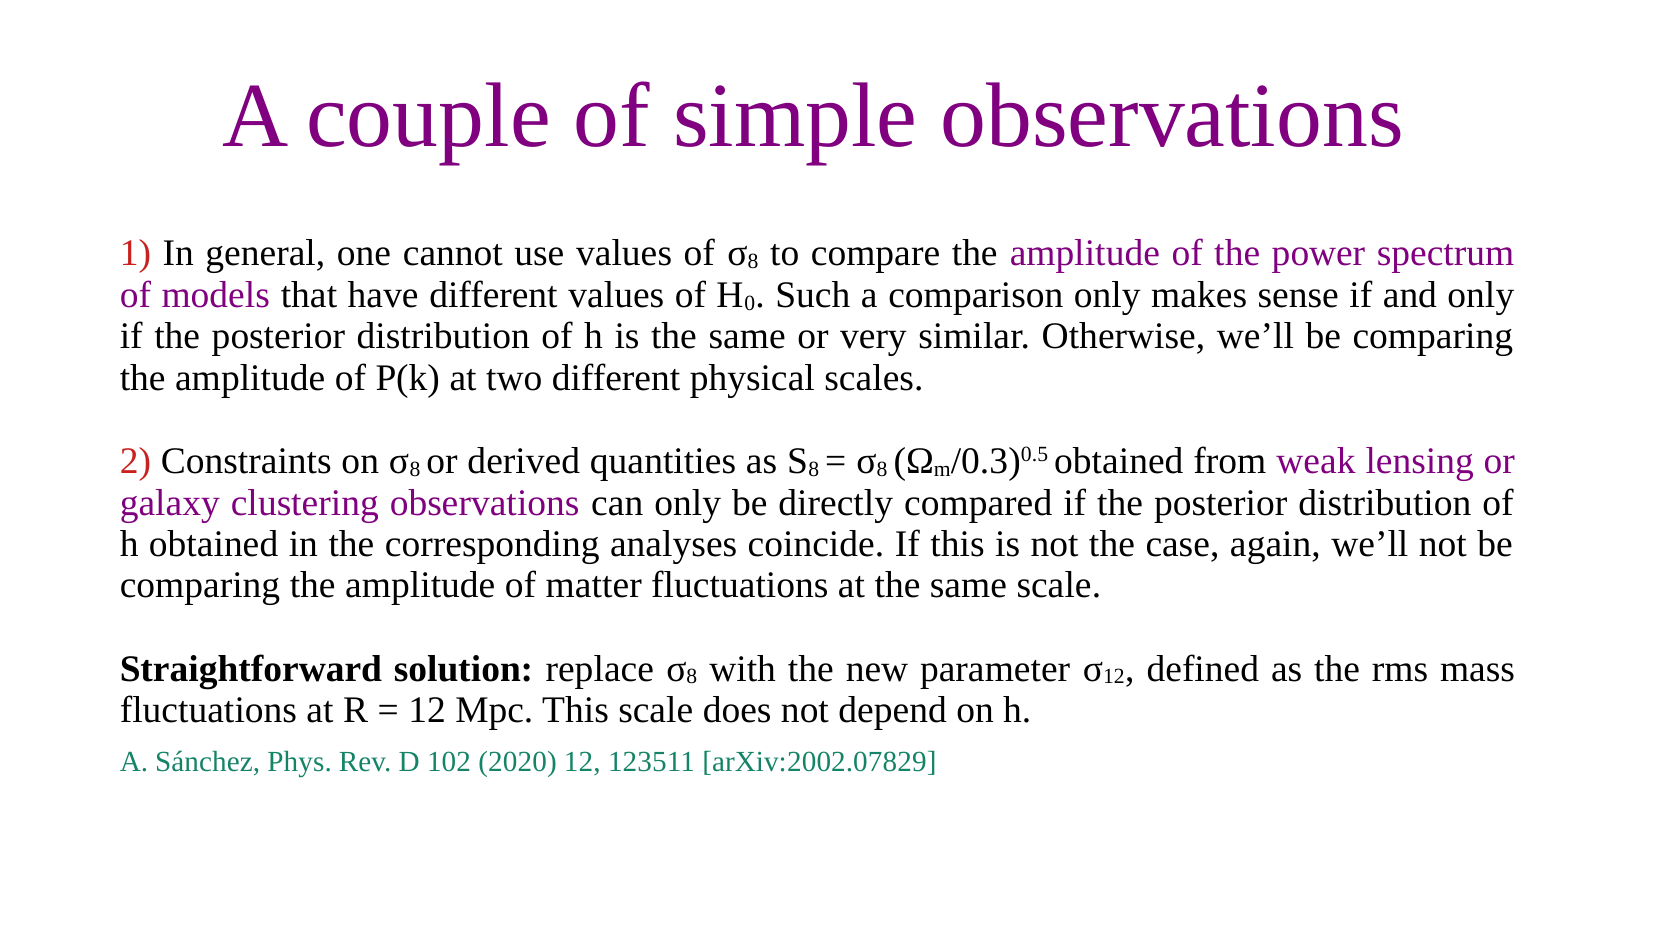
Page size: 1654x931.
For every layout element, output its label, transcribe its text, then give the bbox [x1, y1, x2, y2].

title A couple of simple observations [82, 37, 1571, 193]
text_box A. Sánchez, Phys. Rev. D 102 (2020) 12, 123511 [arXiv:2002.07829] [105, 738, 1038, 836]
text_box 1) In general, one cannot use values of σ8 to compare the amplitude of the power spectrum of models that have different values of H0. Such a comparison only makes sense if and only if the posterior distribution of h is the same or very similar. Otherwise, we’ll be comparing the amplitude of P(k) at two different physical scales. 2) Constraints on σ8 or derived quantities as S8 = σ8 (Ωm/0.3)0.5 obtained from weak lensing or galaxy clustering observations can only be directly compared if the posterior distribution of h obtained in the corresponding analyses coincide. If this is not the case, again, we’ll not be comparing the amplitude of matter fluctuations at the same scale. Straightforward solution: replace σ8 with the new parameter σ12, defined as the rms mass fluctuations at R = 12 Mpc. This scale does not depend on h. [105, 225, 1531, 739]
